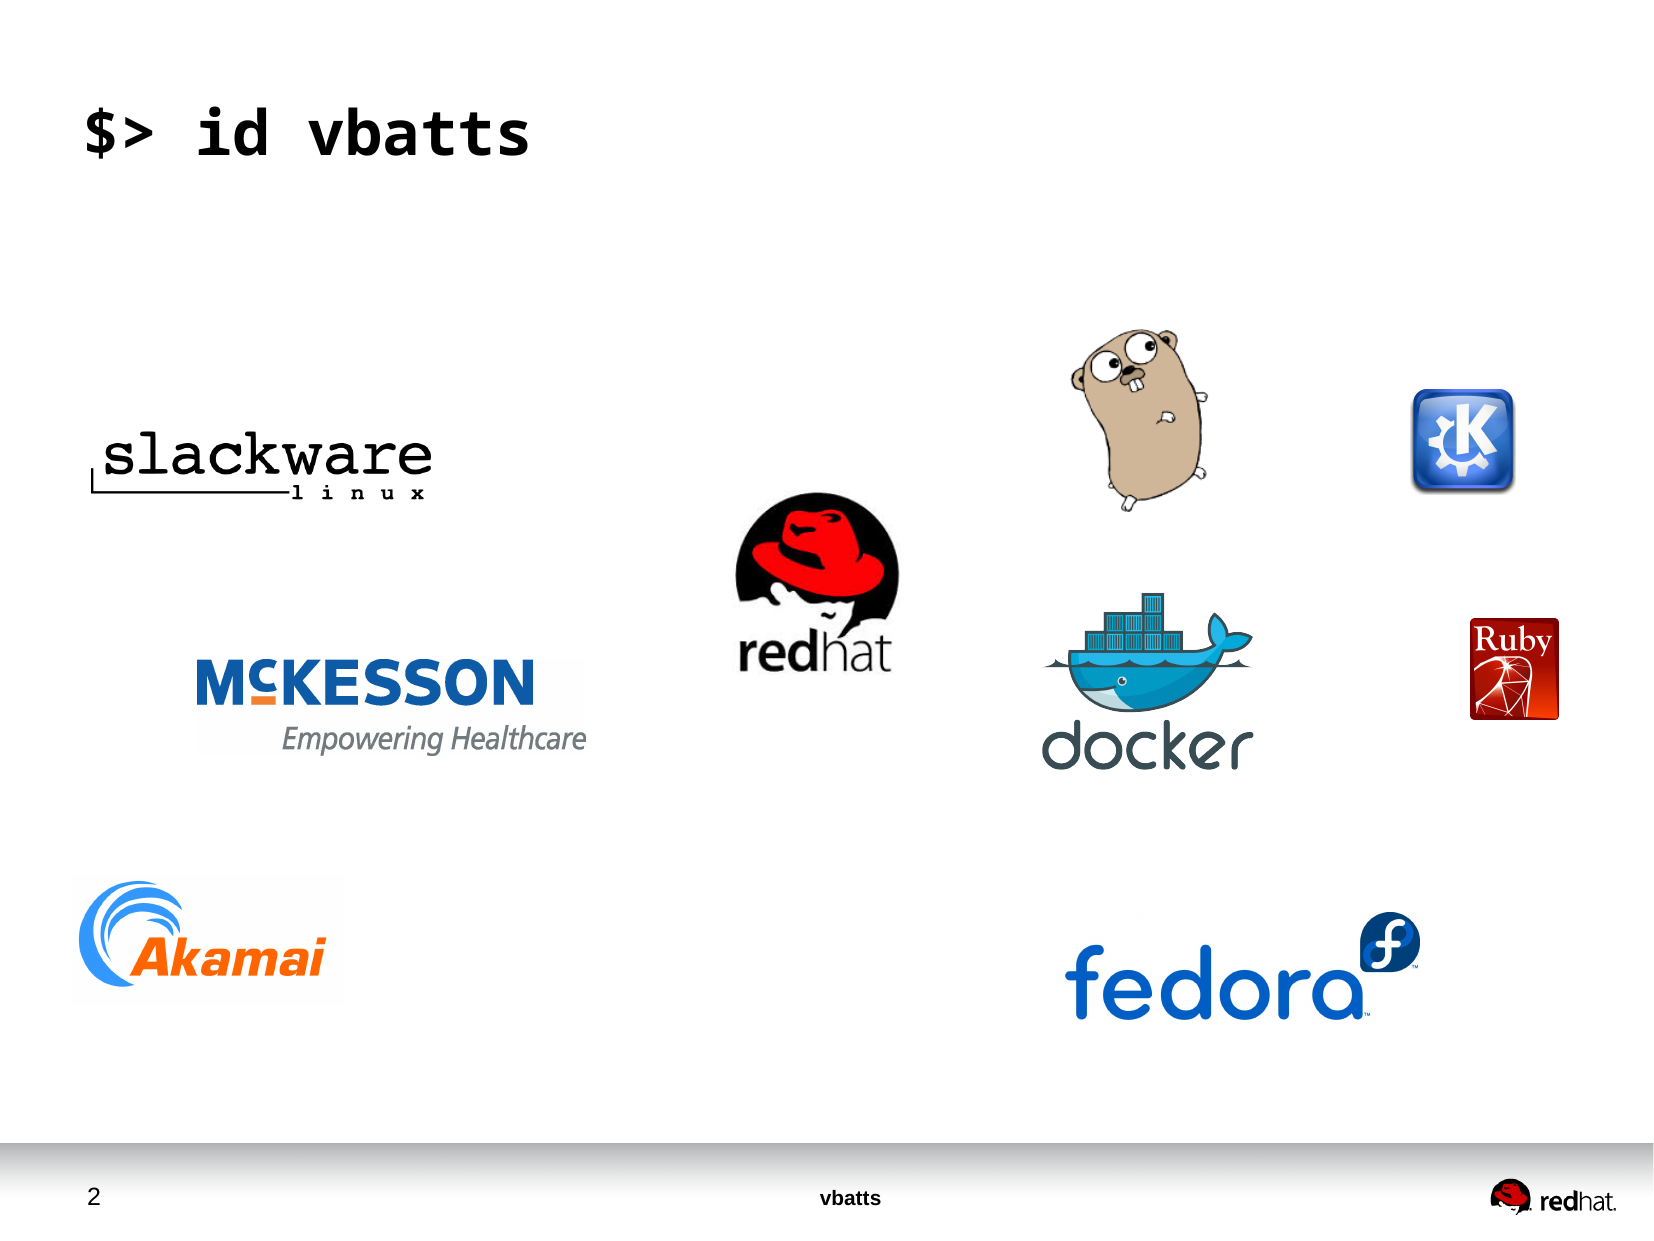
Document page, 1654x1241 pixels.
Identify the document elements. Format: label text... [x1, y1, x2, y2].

picture [197, 659, 586, 756]
picture [1410, 389, 1516, 496]
title $> id vbatts [82, 37, 1571, 226]
picture [732, 490, 901, 676]
picture [1470, 618, 1559, 721]
picture [1050, 329, 1231, 513]
picture [71, 875, 346, 1006]
picture [0, 1143, 1654, 1241]
picture [1003, 554, 1291, 811]
picture [75, 419, 457, 516]
picture [1065, 912, 1420, 1021]
